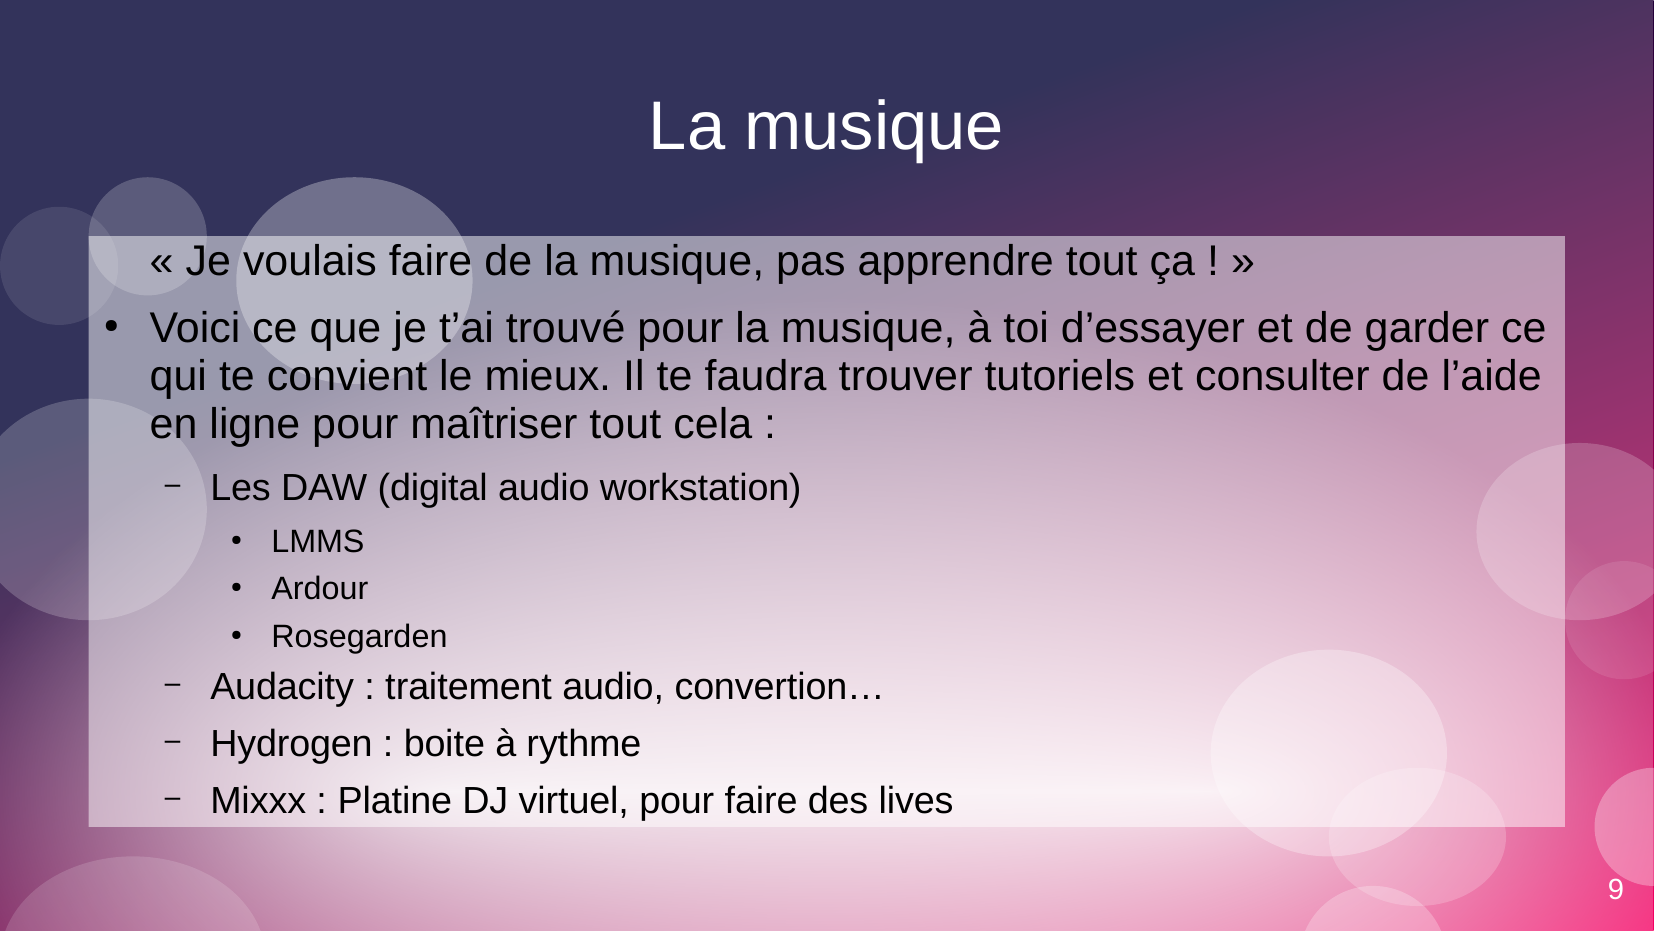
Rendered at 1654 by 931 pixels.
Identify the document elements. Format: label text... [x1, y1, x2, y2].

list « Je voulais faire de la musique, pas apprendre tout ça ! » Voici ce que je t’ai trouvé pour la musique, à toi d’essayer et de garder ce qui te convient le mieux. Il te faudra trouver tutoriels et consulter de l’aide en ligne pour maîtriser tout cela : Les DAW (digital audio workstation) LMMS Ardour Rosegarden Audacity : traitement audio, convertion… Hydrogen : boite à rythme Mixxx : Platine DJ virtuel, pour faire des lives [88, 236, 1565, 827]
title La musique [88, 44, 1565, 207]
